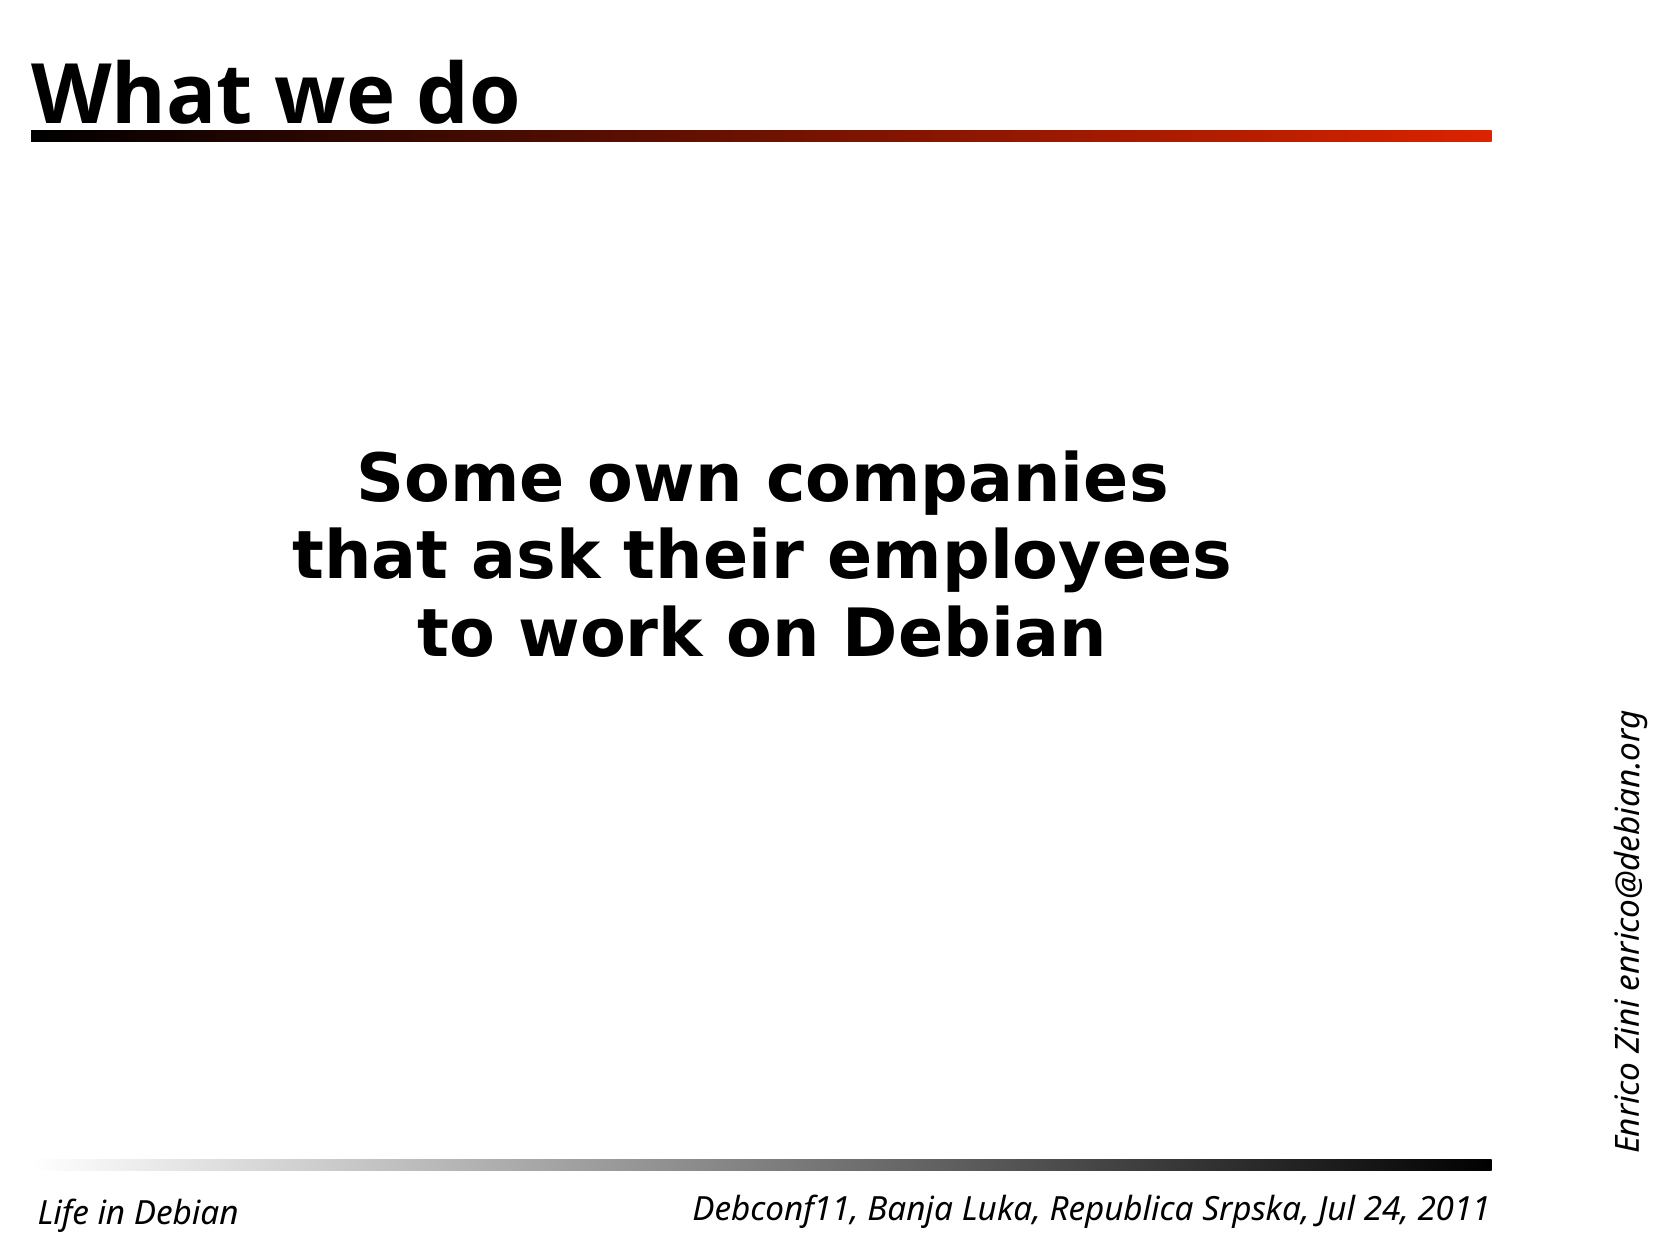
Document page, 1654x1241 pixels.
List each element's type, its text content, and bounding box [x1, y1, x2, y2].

text_box Some own companies that ask their employees to work on Debian [30, 439, 1495, 673]
text_box What we do [31, 34, 1438, 168]
